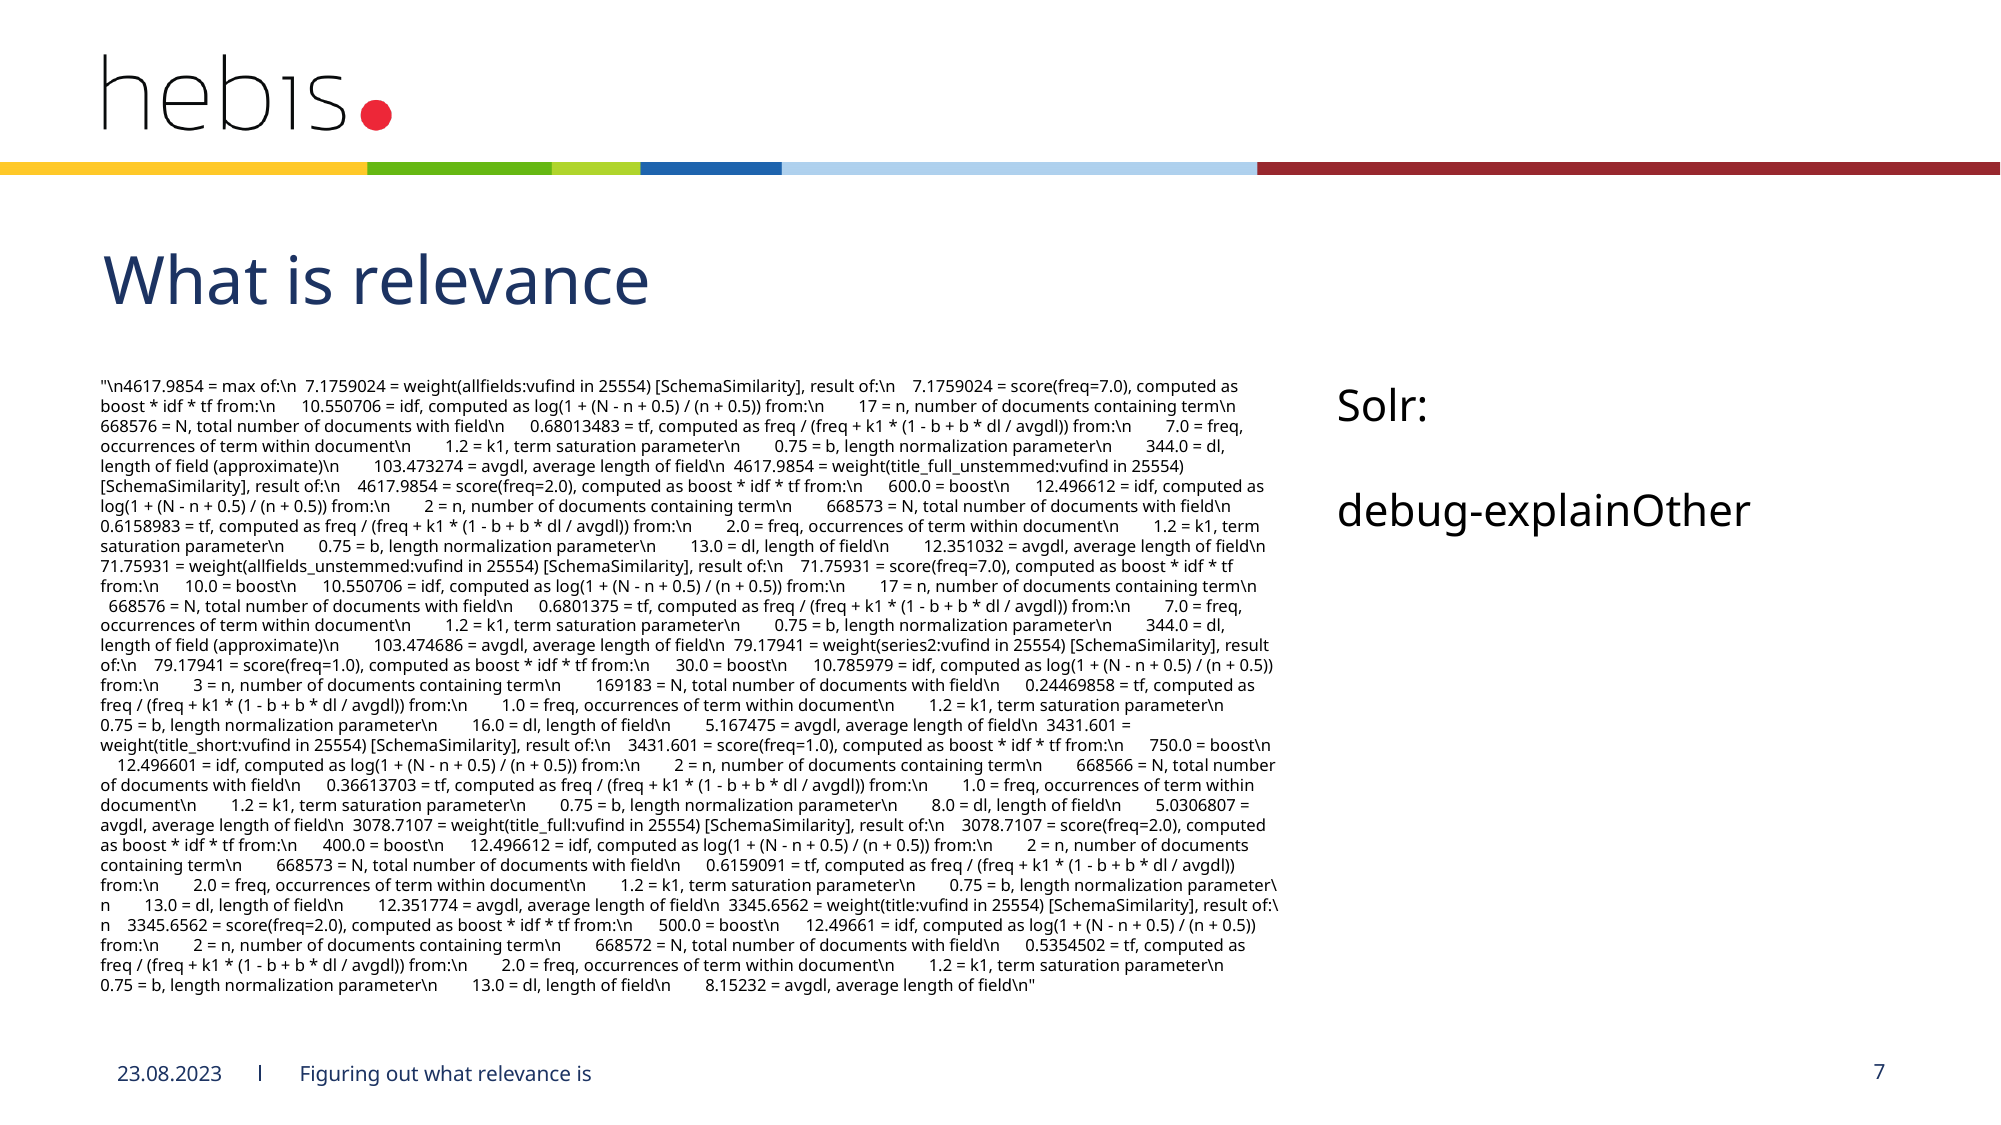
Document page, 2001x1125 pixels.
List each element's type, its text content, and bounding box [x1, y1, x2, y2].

slide_number 23.08.2023 [102, 1042, 271, 1103]
list "\n4617.9854 = max of:\n 7.1759024 = weight(allfields:vufind in 25554) [SchemaSimilarity], result of:\n 7.1759024 = score(freq=7.0), computed as boost * idf * tf from:\n 10.550706 = idf, computed as log(1 + (N - n + 0.5) / (n + 0.5)) from:\n 17 = n, number of documents containing term\n 668576 = N, total number of documents with field\n 0.68013483 = tf, computed as freq / (freq + k1 * (1 - b + b * dl / avgdl)) from:\n 7.0 = freq, occurrences of term within document\n 1.2 = k1, term saturation parameter\n 0.75 = b, length normalization parameter\n 344.0 = dl, length of field (approximate)\n 103.473274 = avgdl, average length of field\n 4617.9854 = weight(title_full_unstemmed:vufind in 25554) [SchemaSimilarity], result of:\n 4617.9854 = score(freq=2.0), computed as boost * idf * tf from:\n 600.0 = boost\n 12.496612 = idf, computed as log(1 + (N - n + 0.5) / (n + 0.5)) from:\n 2 = n, number of documents containing term\n 668573 = N, total number of documents with field\n 0.6158983 = tf, computed as freq / (freq + k1 * (1 - b + b * dl / avgdl)) from:\n 2.0 = freq, occurrences of term within document\n 1.2 = k1, term saturation parameter\n 0.75 = b, length normalization parameter\n 13.0 = dl, length of field\n 12.351032 = avgdl, average length of field\n 71.75931 = weight(allfields_unstemmed:vufind in 25554) [SchemaSimilarity], result of:\n 71.75931 = score(freq=7.0), computed as boost * idf * tf from:\n 10.0 = boost\n 10.550706 = idf, computed as log(1 + (N - n + 0.5) / (n + 0.5)) from:\n 17 = n, number of documents containing term\n 668576 = N, total number of documents with field\n 0.6801375 = tf, computed as freq / (freq + k1 * (1 - b + b * dl / avgdl)) from:\n 7.0 = freq, occurrences of term within document\n 1.2 = k1, term saturation parameter\n 0.75 = b, length normalization parameter\n 344.0 = dl, length of field (approximate)\n 103.474686 = avgdl, average length of field\n 79.17941 = weight(series2:vufind in 25554) [SchemaSimilarity], result of:\n 79.17941 = score(freq=1.0), computed as boost * idf * tf from:\n 30.0 = boost\n 10.785979 = idf, computed as log(1 + (N - n + 0.5) / (n + 0.5)) from:\n 3 = n, number of documents containing term\n 169183 = N, total number of documents with field\n 0.24469858 = tf, computed as freq / (freq + k1 * (1 - b + b * dl / avgdl)) from:\n 1.0 = freq, occurrences of term within document\n 1.2 = k1, term saturation parameter\n 0.75 = b, length normalization parameter\n 16.0 = dl, length of field\n 5.167475 = avgdl, average length of field\n 3431.601 = weight(title_short:vufind in 25554) [SchemaSimilarity], result of:\n 3431.601 = score(freq=1.0), computed as boost * idf * tf from:\n 750.0 = boost\n 12.496601 = idf, computed as log(1 + (N - n + 0.5) / (n + 0.5)) from:\n 2 = n, number of documents containing term\n 668566 = N, total number of documents with field\n 0.36613703 = tf, computed as freq / (freq + k1 * (1 - b + b * dl / avgdl)) from:\n 1.0 = freq, occurrences of term within document\n 1.2 = k1, term saturation parameter\n 0.75 = b, length normalization parameter\n 8.0 = dl, length of field\n 5.0306807 = avgdl, average length of field\n 3078.7107 = weight(title_full:vufind in 25554) [SchemaSimilarity], result of:\n 3078.7107 = score(freq=2.0), computed as boost * idf * tf from:\n 400.0 = boost\n 12.496612 = idf, computed as log(1 + (N - n + 0.5) / (n + 0.5)) from:\n 2 = n, number of documents containing term\n 668573 = N, total number of documents with field\n 0.6159091 = tf, computed as freq / (freq + k1 * (1 - b + b * dl / avgdl)) from:\n 2.0 = freq, occurrences of term within document\n 1.2 = k1, term saturation parameter\n 0.75 = b, length normalization parameter\n 13.0 = dl, length of field\n 12.351774 = avgdl, average length of field\n 3345.6562 = weight(title:vufind in 25554) [SchemaSimilarity], result of:\n 3345.6562 = score(freq=2.0), computed as boost * idf * tf from:\n 500.0 = boost\n 12.49661 = idf, computed as log(1 + (N - n + 0.5) / (n + 0.5)) from:\n 2 = n, number of documents containing term\n 668572 = N, total number of documents with field\n 0.5354502 = tf, computed as freq / (freq + k1 * (1 - b + b * dl / avgdl)) from:\n 2.0 = freq, occurrences of term within document\n 1.2 = k1, term saturation parameter\n 0.75 = b, length normalization parameter\n 13.0 = dl, length of field\n 8.15232 = avgdl, average length of field\n" [94, 369, 1288, 1004]
list What is relevance [97, 242, 1581, 313]
slide_number <number> [1694, 1042, 1900, 1103]
list Solr: debug-explainOther [1330, 371, 1900, 1006]
picture [0, 0, 2001, 248]
footer Figuring out what relevance is [284, 1042, 1451, 1103]
